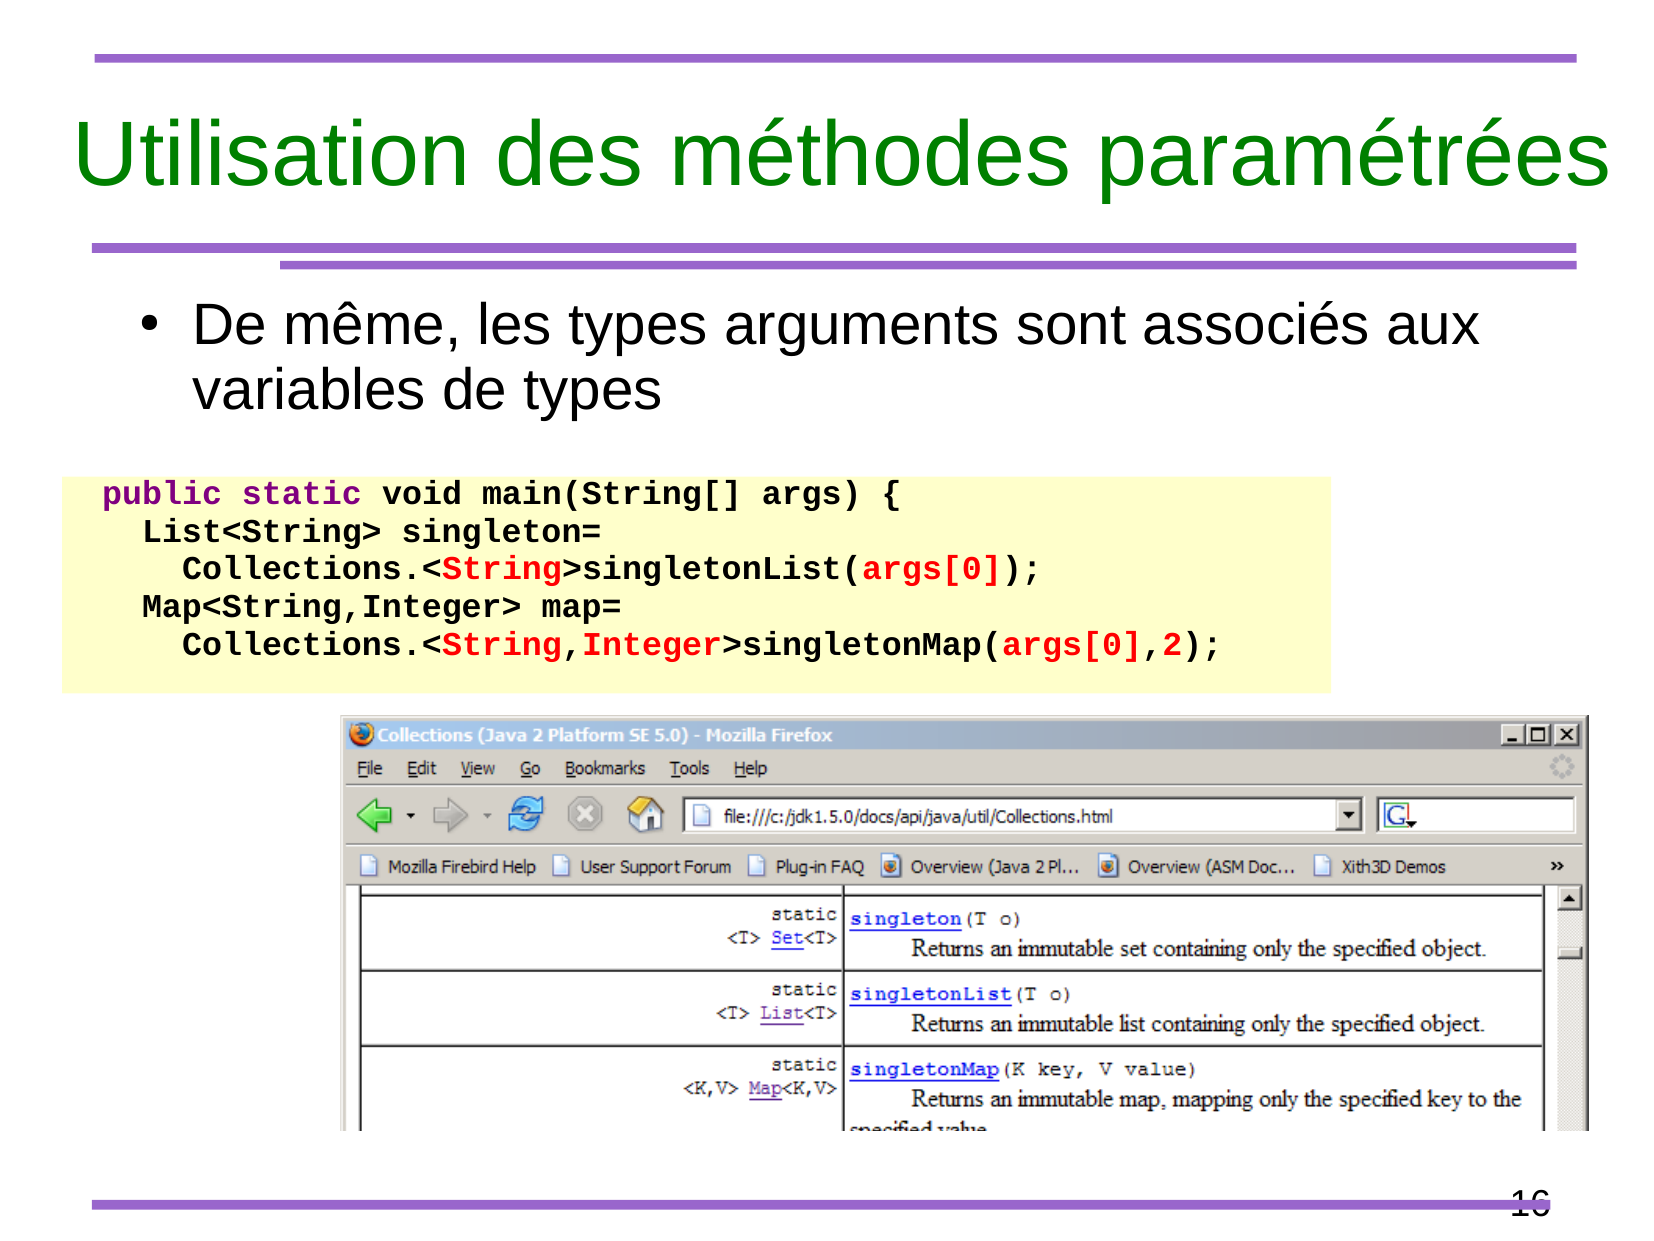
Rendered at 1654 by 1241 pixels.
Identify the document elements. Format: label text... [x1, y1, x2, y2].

title Utilisation des méthodes paramétrées [46, 49, 1614, 257]
list De même, les types arguments sont associés aux variables de types [121, 291, 1534, 466]
picture [340, 715, 1589, 1131]
text_box public static void main(String[] args) { List<String> singleton= Collections.<String>singletonList(args[0]); Map<String,Integer> map= Collections.<String,Integer>singletonMap(args[0],2); [62, 476, 1332, 694]
